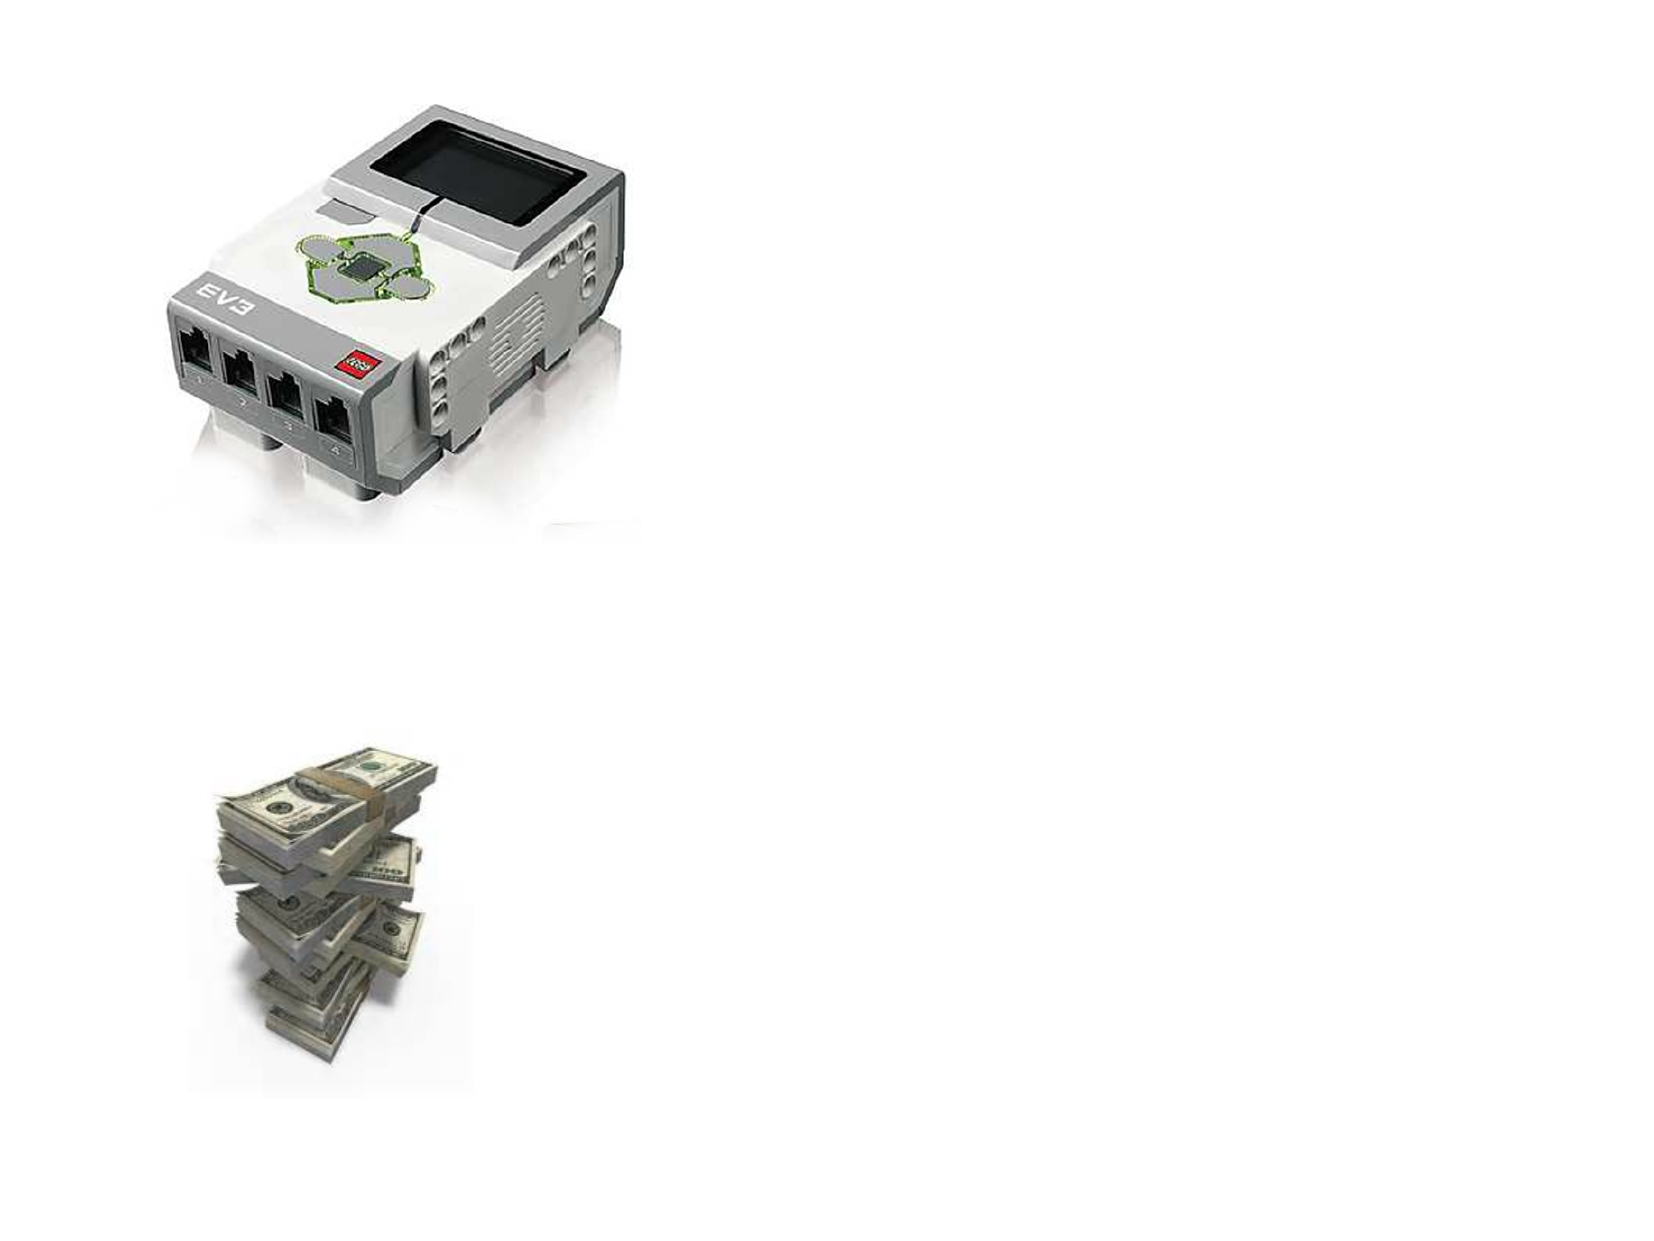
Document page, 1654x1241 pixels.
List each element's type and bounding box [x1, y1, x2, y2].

picture [153, 77, 642, 544]
picture [188, 629, 475, 1099]
